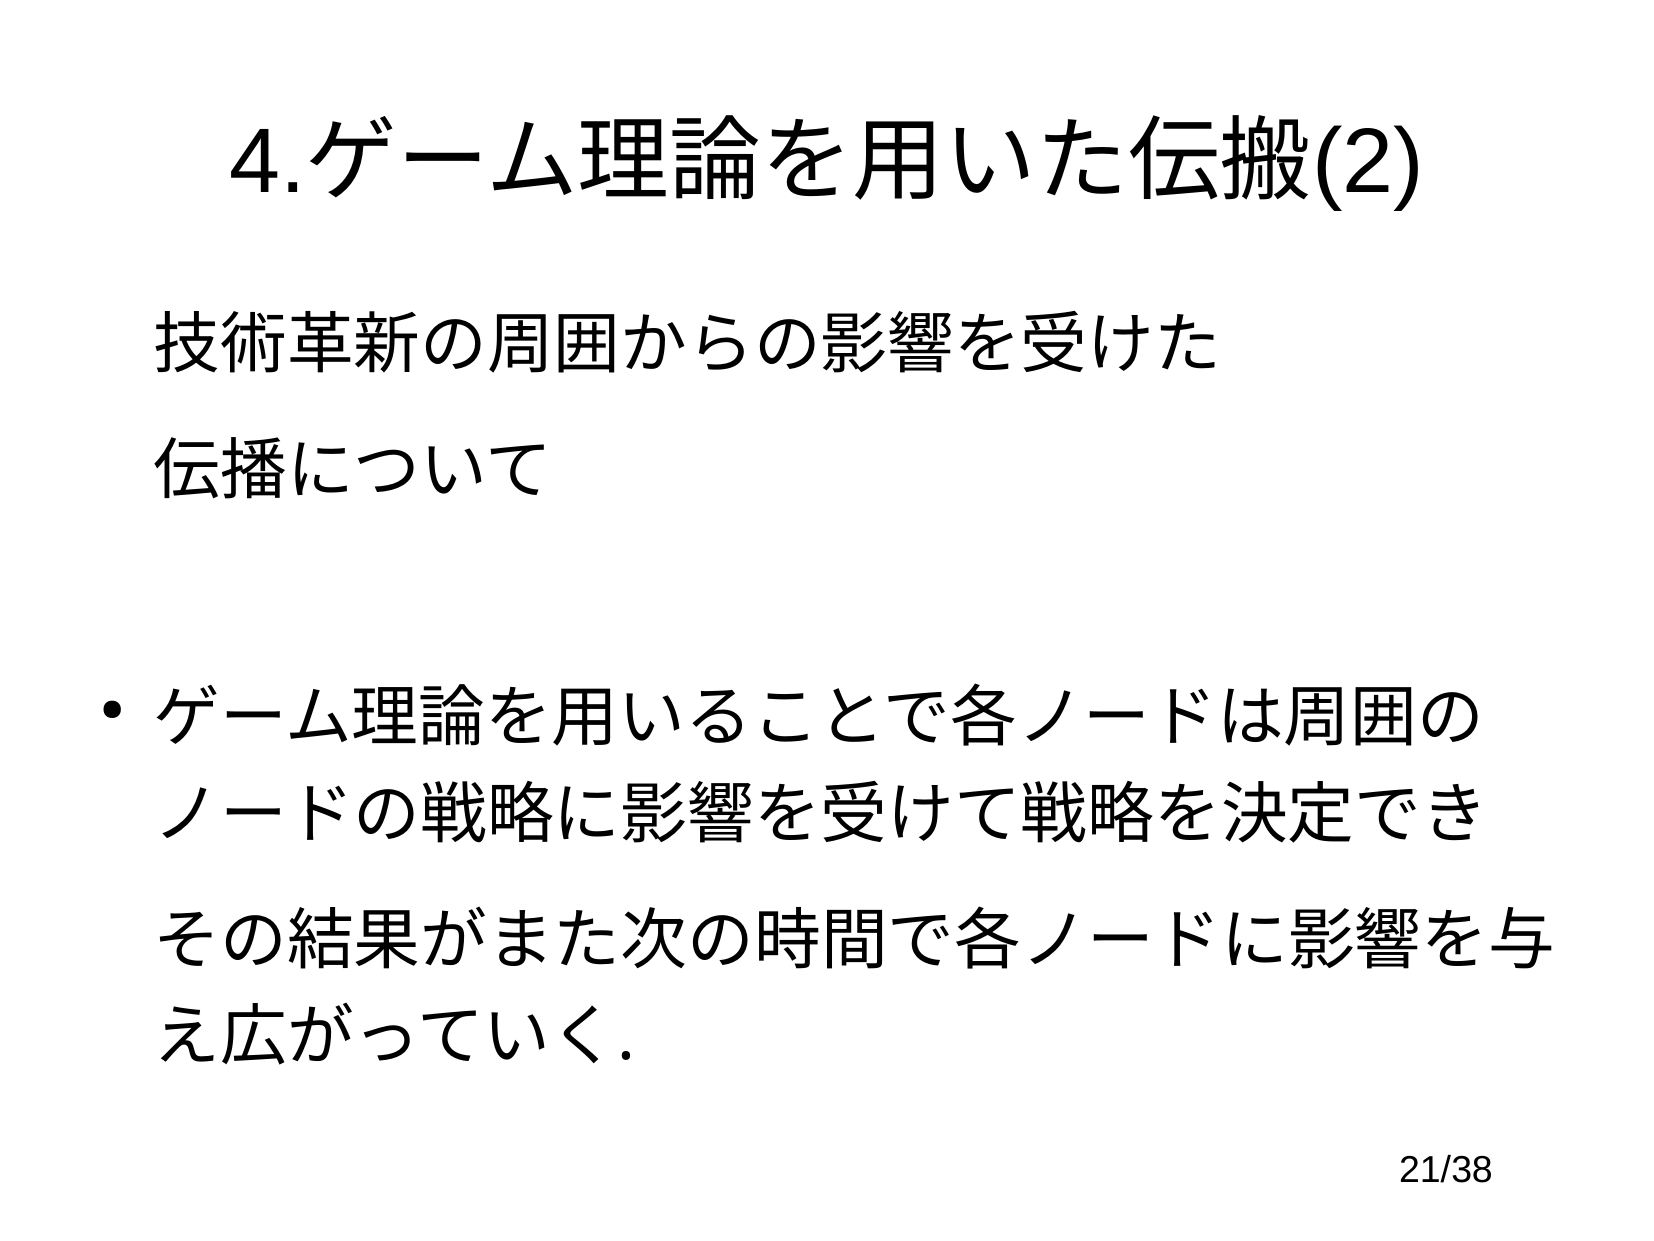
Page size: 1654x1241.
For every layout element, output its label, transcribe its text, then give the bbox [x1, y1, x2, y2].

list 技術革新の周囲からの影響を受けた 伝播について ゲーム理論を用いることで各ノードは周囲のノードの戦略に影響を受けて戦略を決定でき その結果がまた次の時間で各ノードに影響を与え広がっていく. [82, 290, 1571, 1109]
text_box <番号>/38 [1413, 1140, 1608, 1211]
title 4.ゲーム理論を用いた伝搬(2) [82, 49, 1571, 257]
